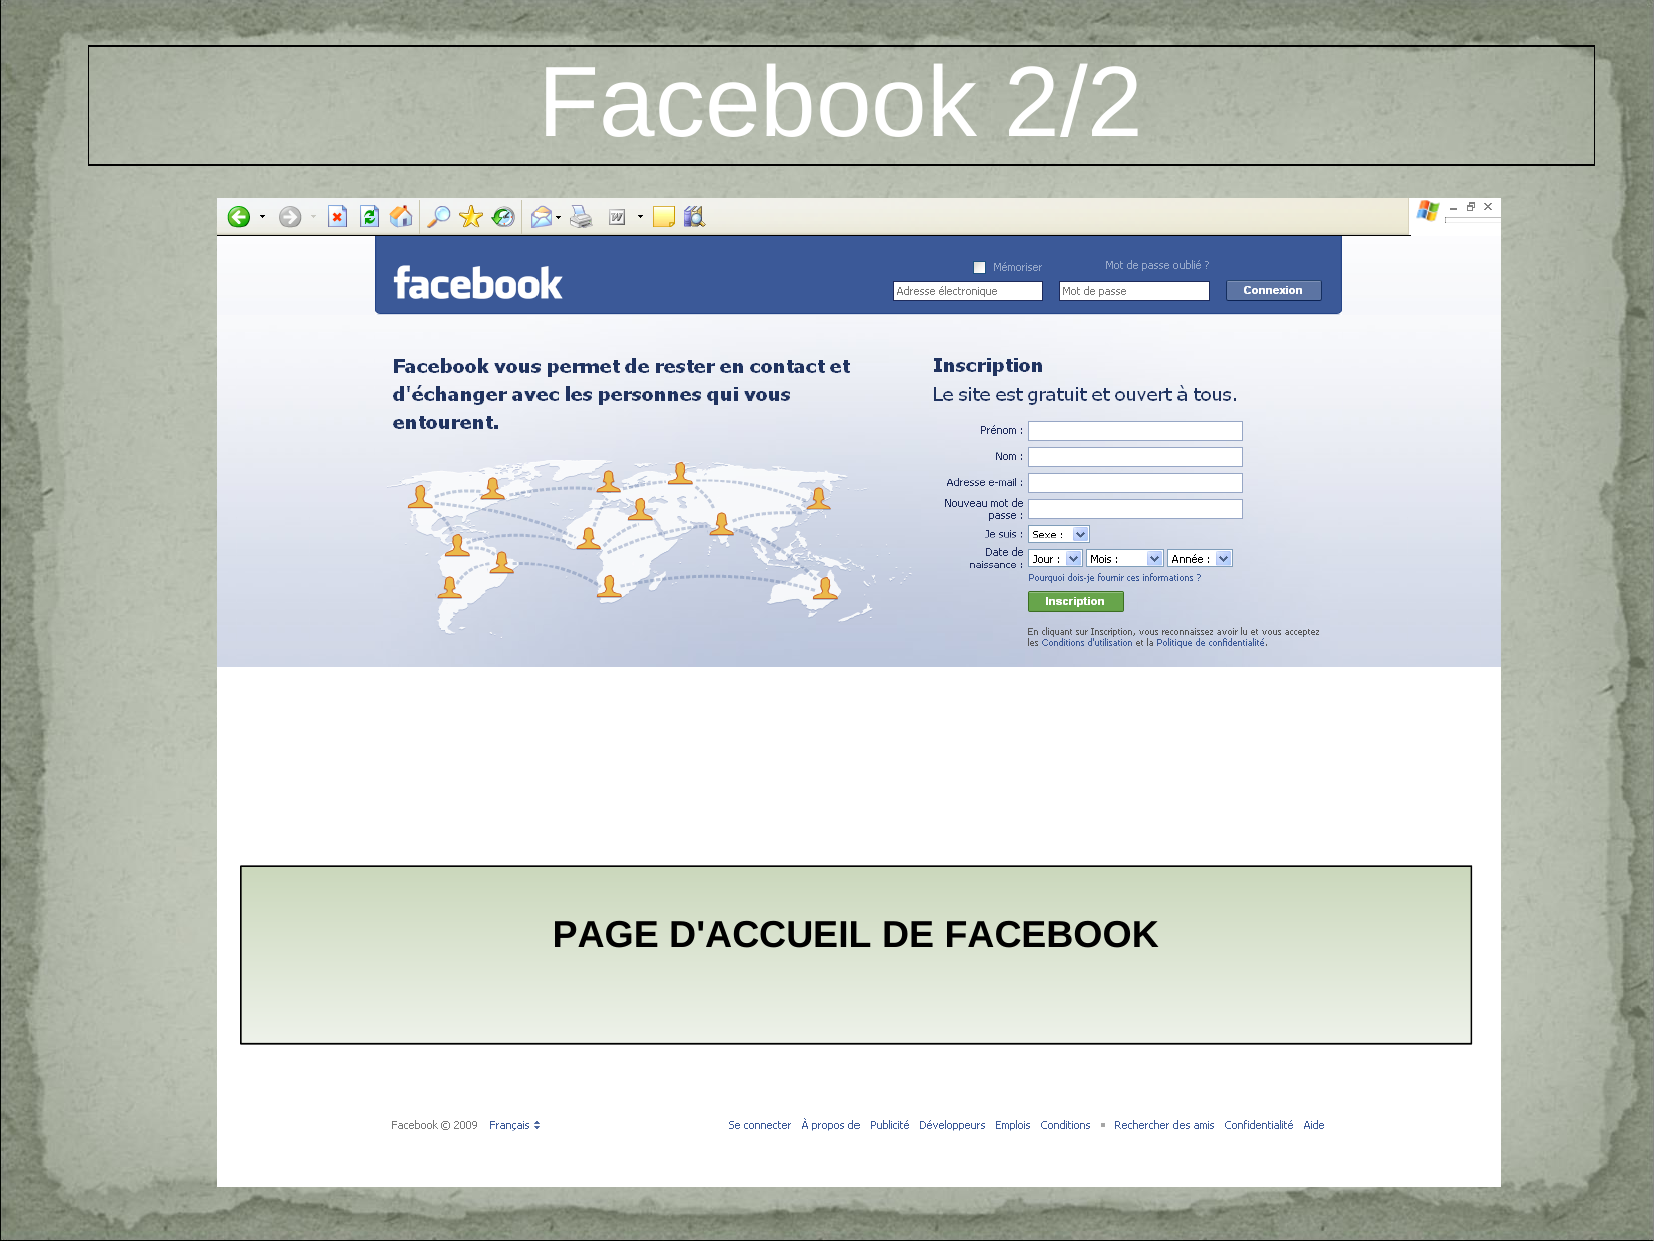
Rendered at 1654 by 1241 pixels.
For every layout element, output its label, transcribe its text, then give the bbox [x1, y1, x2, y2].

text_box Facebook 2/2 [88, 45, 1595, 166]
picture [0, 0, 1654, 1241]
text_box PAGE D'ACCUEIL DE FACEBOOK [240, 866, 1472, 1044]
